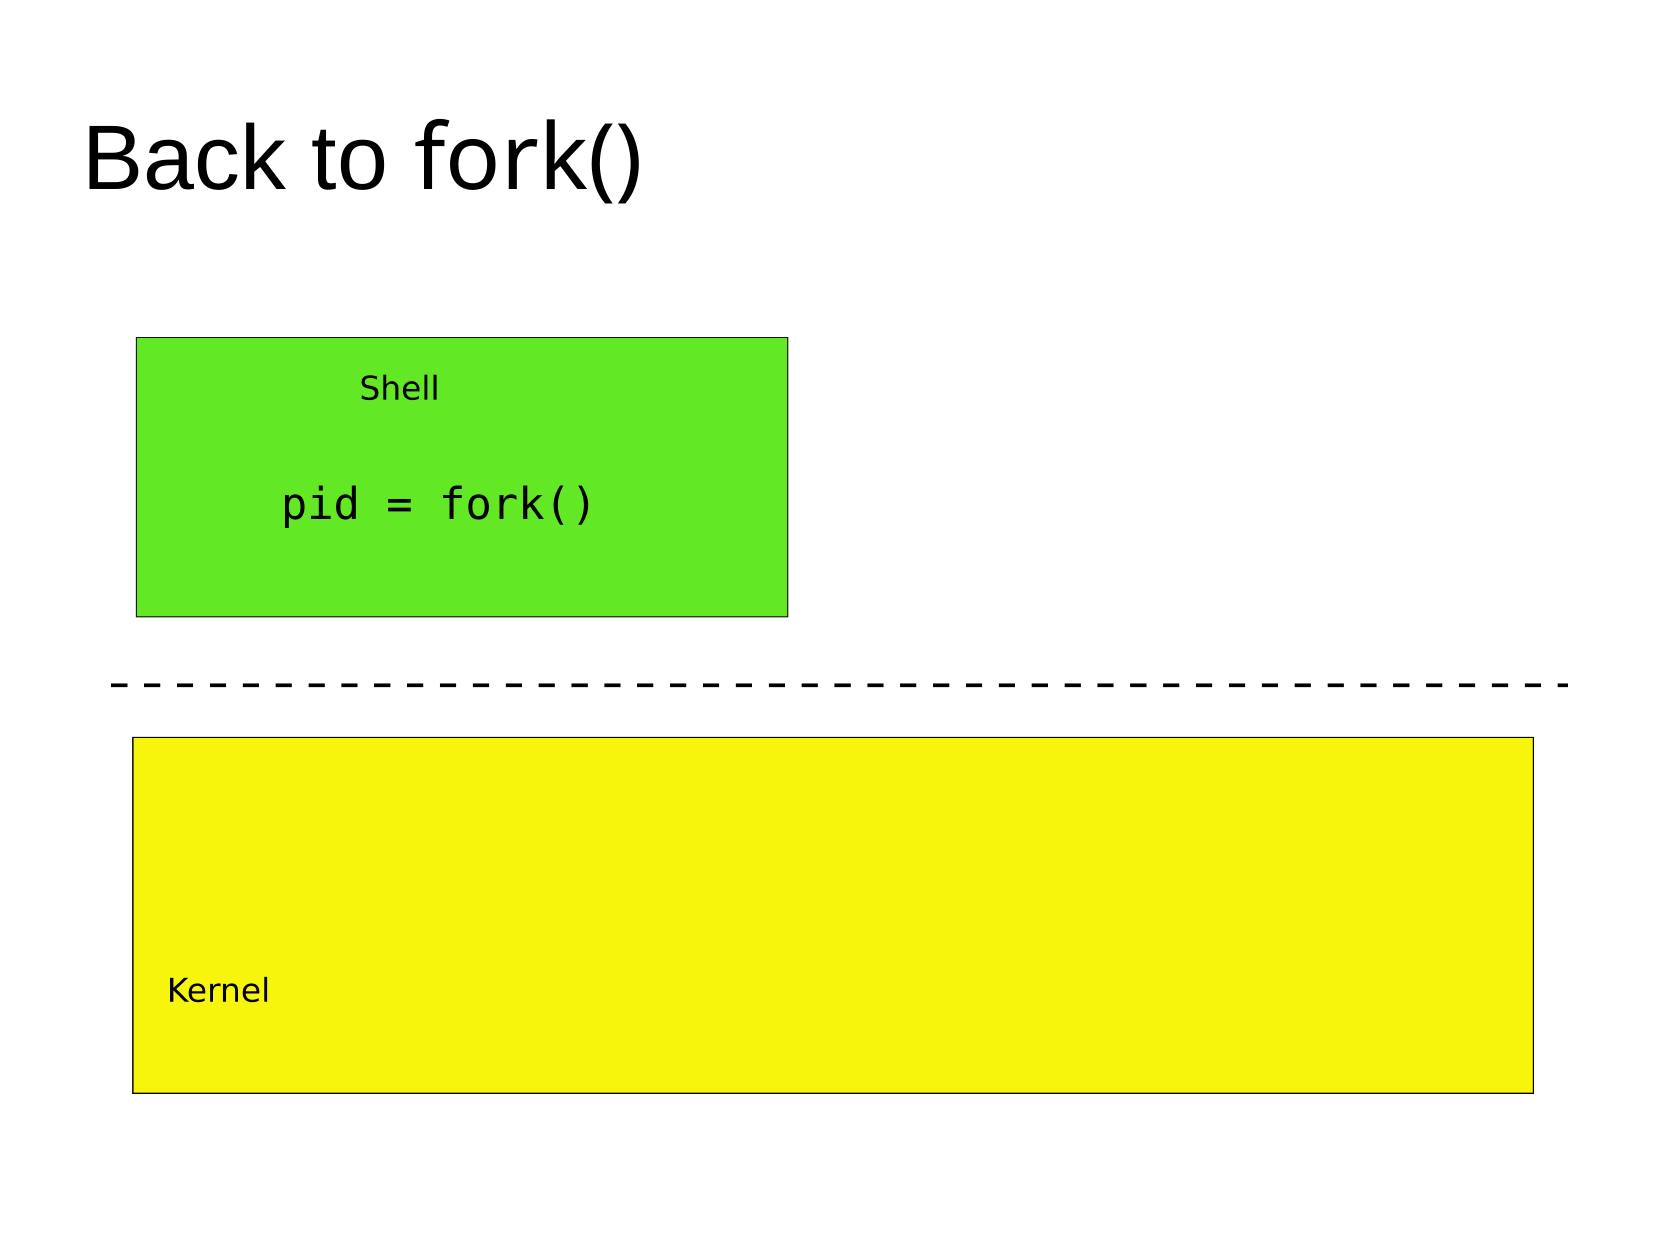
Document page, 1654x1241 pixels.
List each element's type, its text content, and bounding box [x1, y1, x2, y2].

title Back to fork() [82, 49, 825, 257]
picture [111, 337, 1568, 1094]
